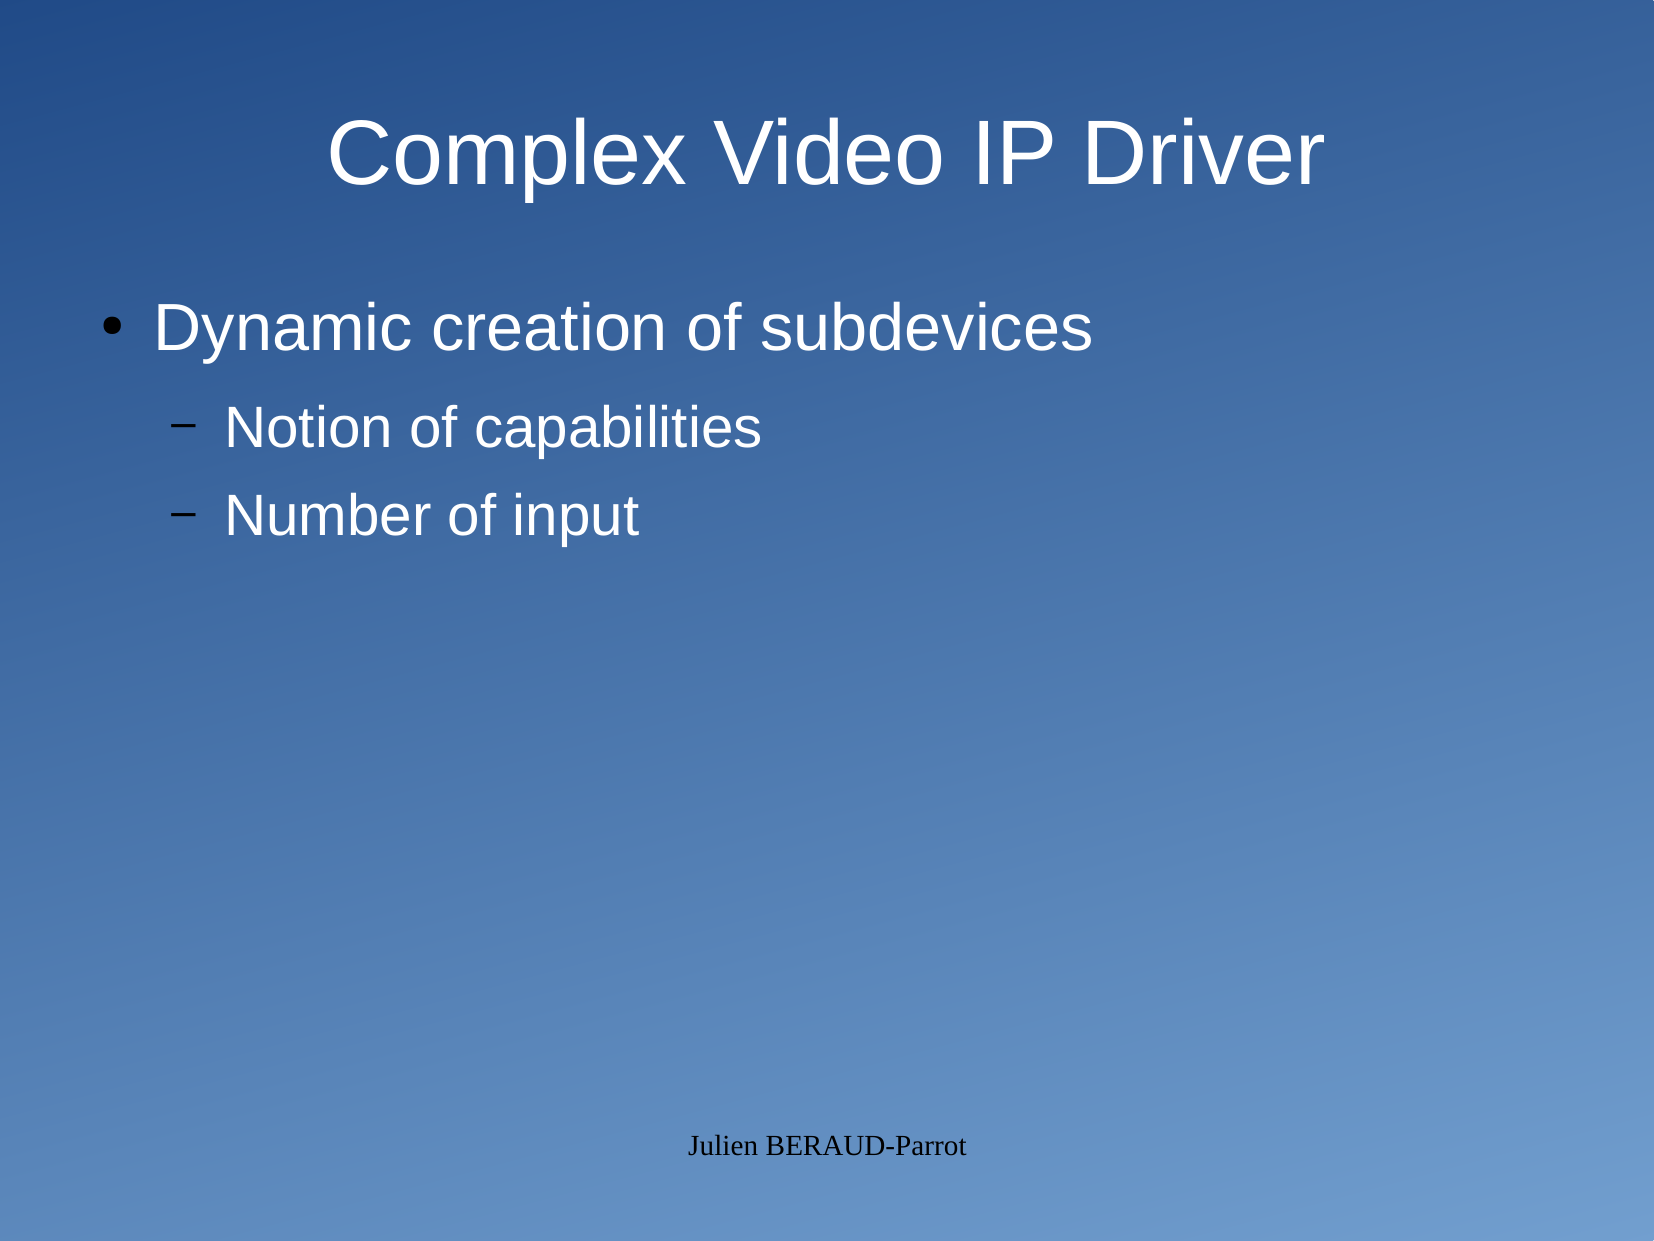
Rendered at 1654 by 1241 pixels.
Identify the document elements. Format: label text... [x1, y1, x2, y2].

title Complex Video IP Driver [82, 49, 1571, 257]
list Dynamic creation of subdevices Notion of capabilities Number of input [82, 290, 1571, 1010]
